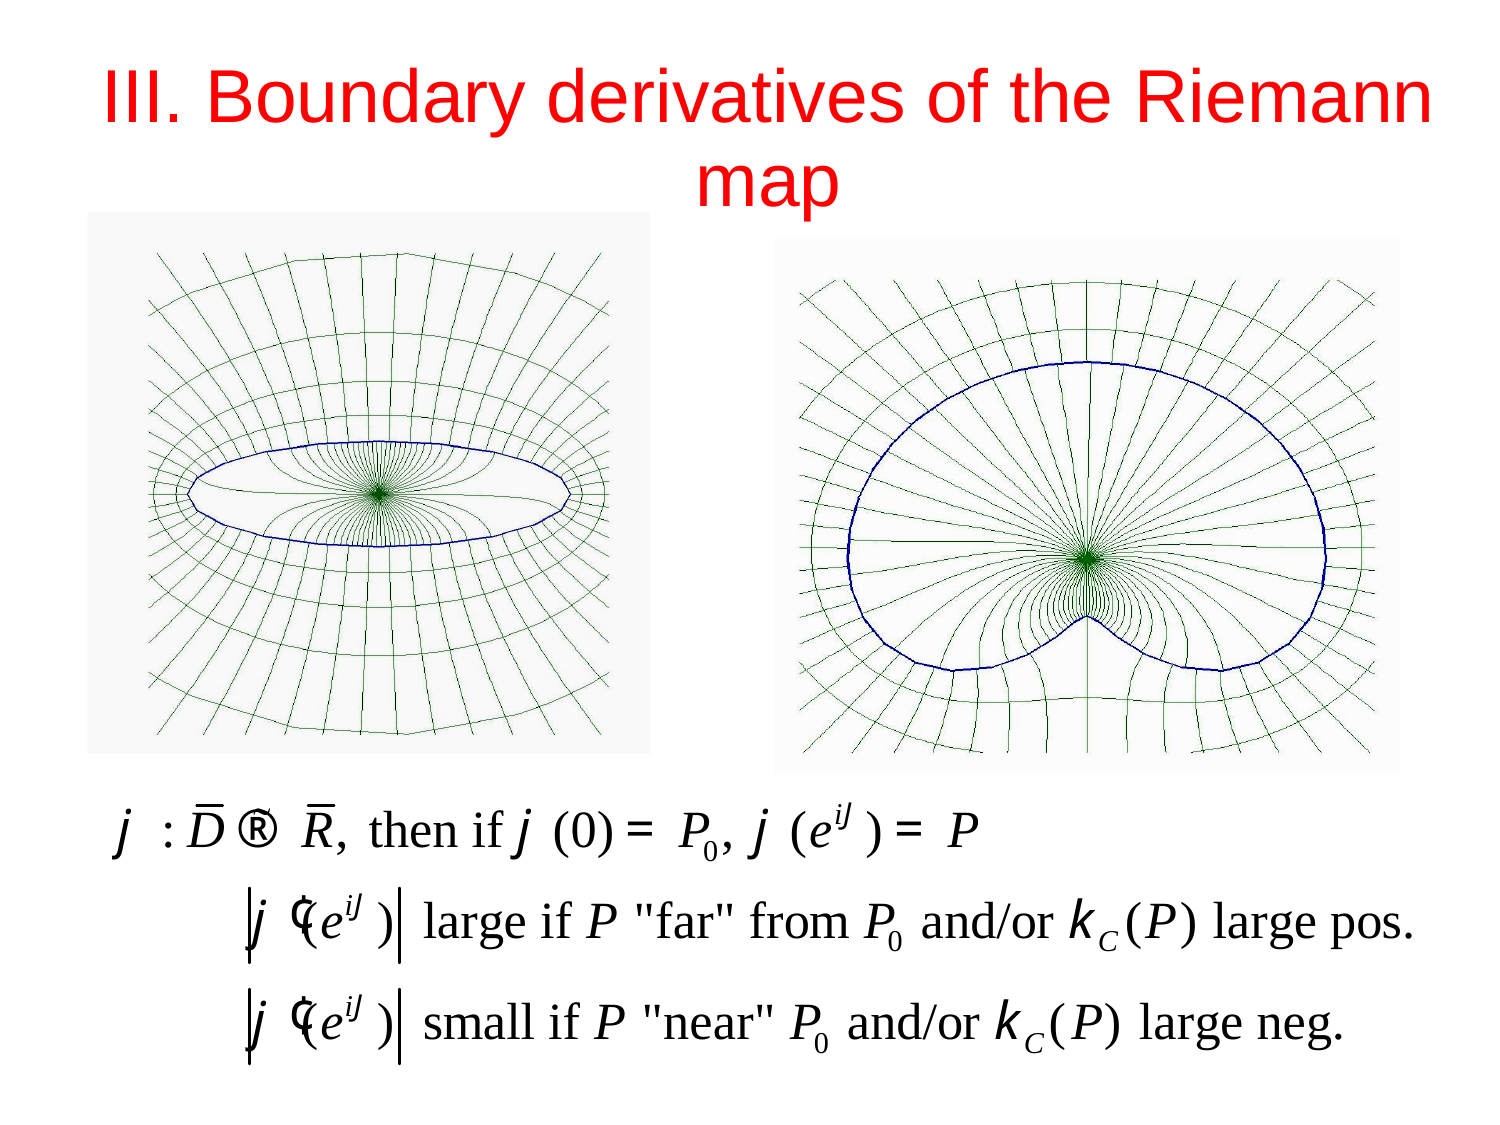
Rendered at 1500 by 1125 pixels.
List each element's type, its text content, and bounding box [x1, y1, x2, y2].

picture [87, 212, 651, 754]
picture [774, 237, 1401, 775]
chart [112, 790, 1426, 1074]
title III. Boundary derivatives of the Riemann map [74, 41, 1463, 237]
